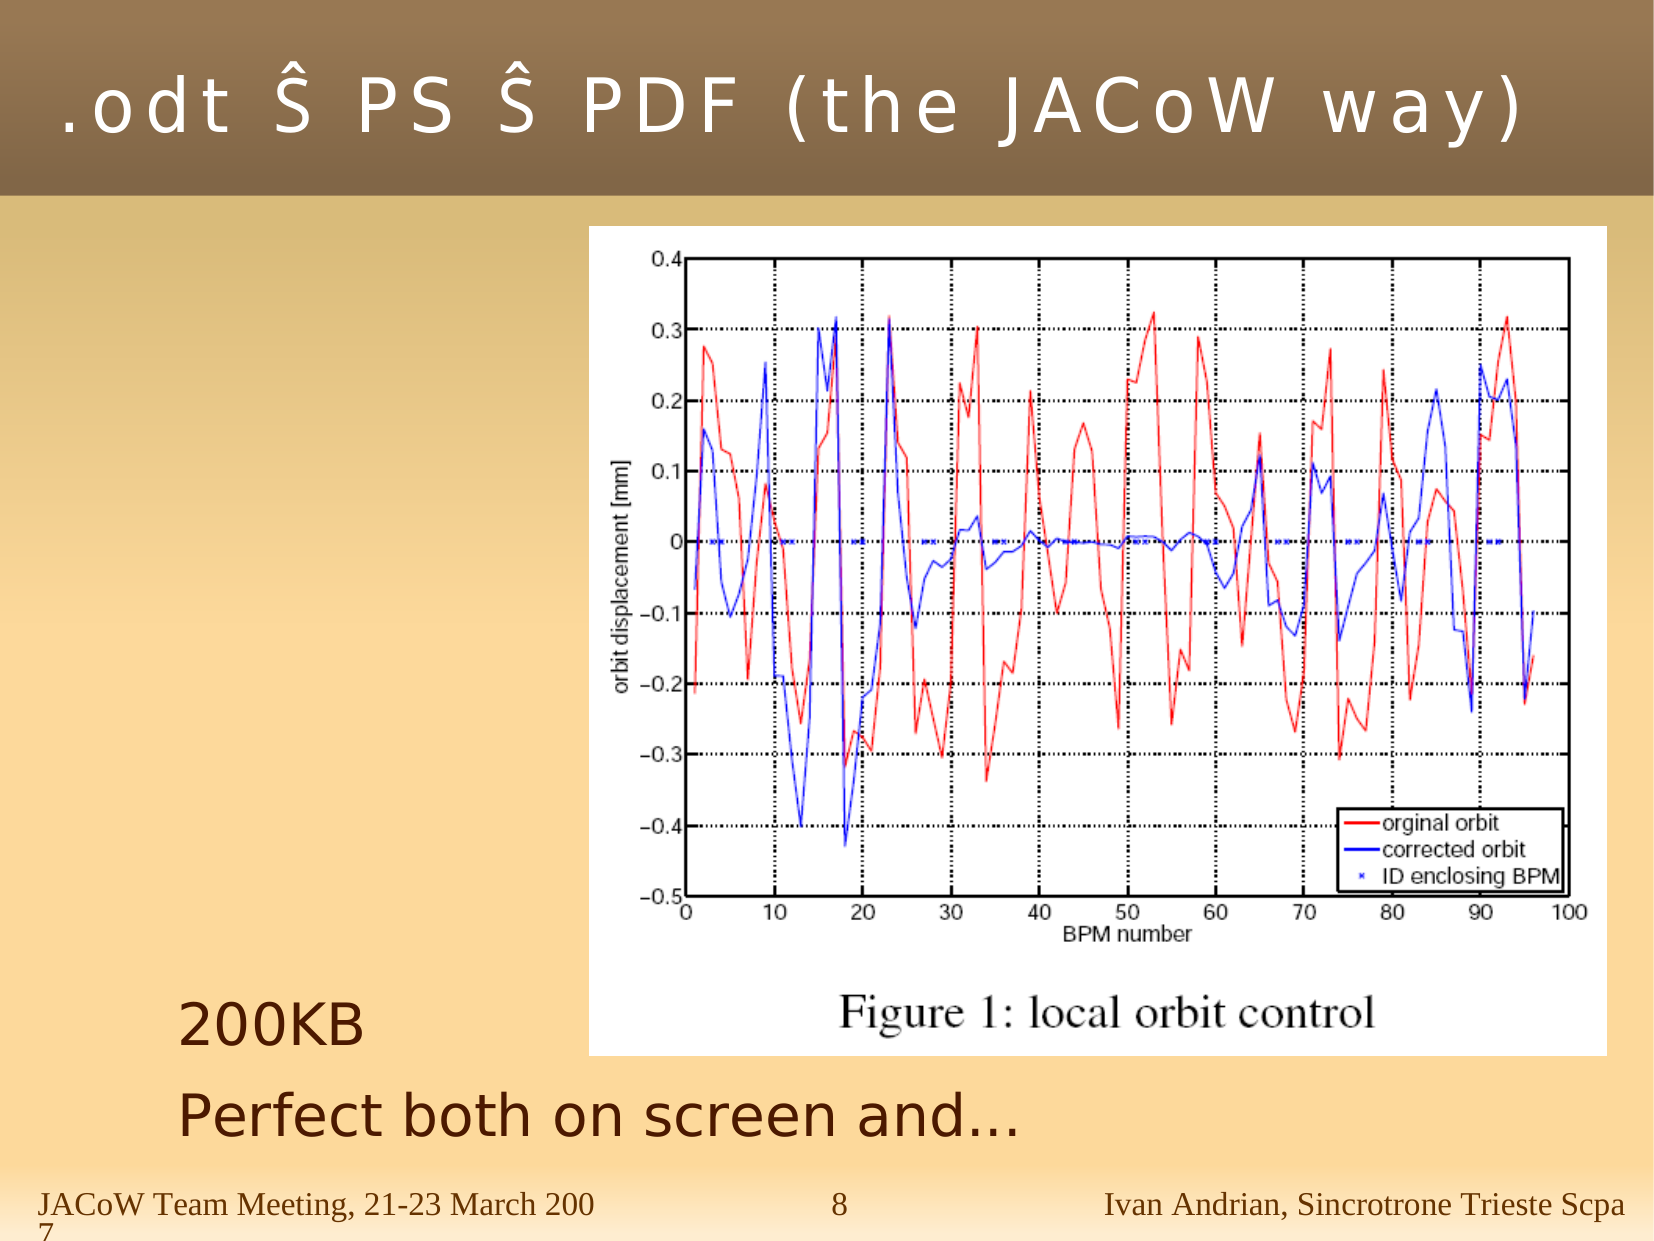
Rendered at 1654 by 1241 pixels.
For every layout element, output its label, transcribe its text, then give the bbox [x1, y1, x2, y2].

picture [0, 0, 1654, 1241]
list 200KB Perfect both on screen and... [82, 290, 1571, 1151]
title .odt Ŝ PS Ŝ PDF (the JACoW way) [59, 29, 1595, 178]
